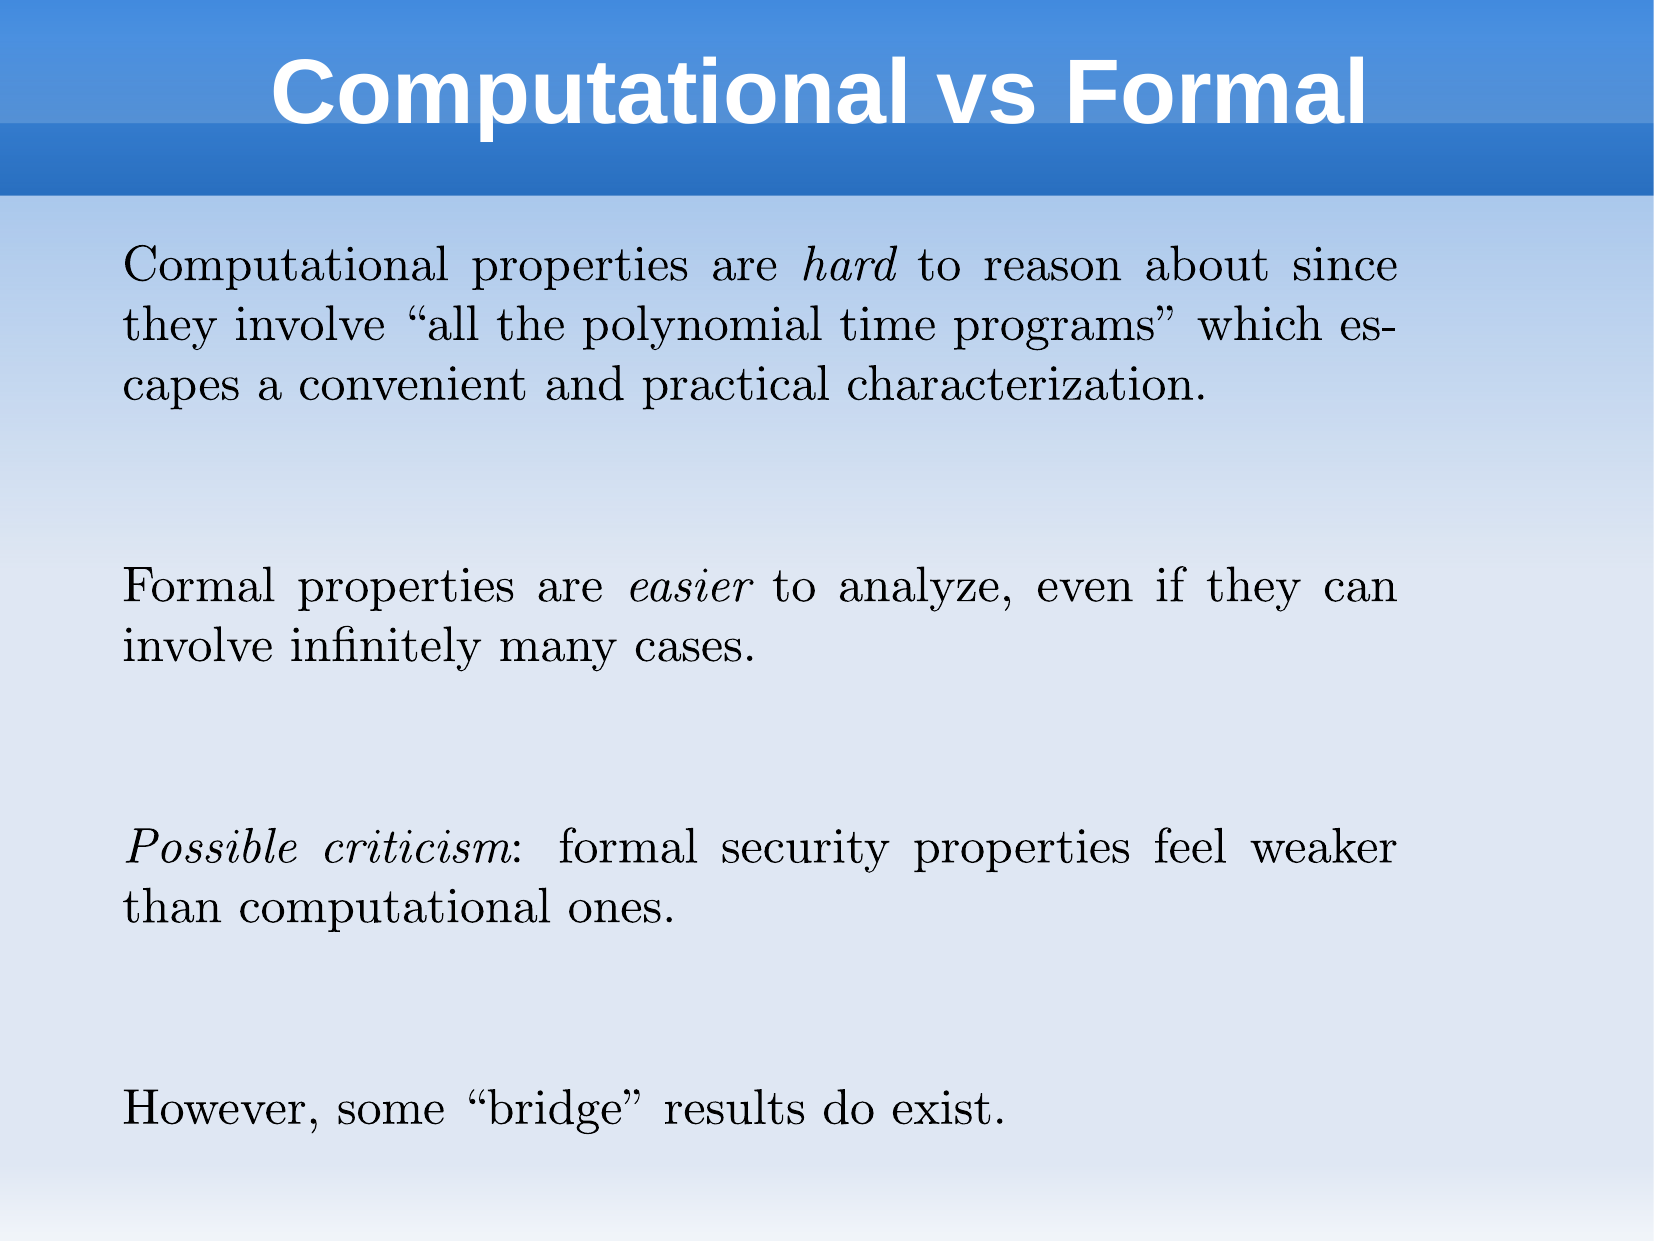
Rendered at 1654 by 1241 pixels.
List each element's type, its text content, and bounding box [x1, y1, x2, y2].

picture [0, 0, 1654, 1241]
text_box [122, 244, 1398, 1135]
title Computational vs Formal [76, 0, 1565, 188]
